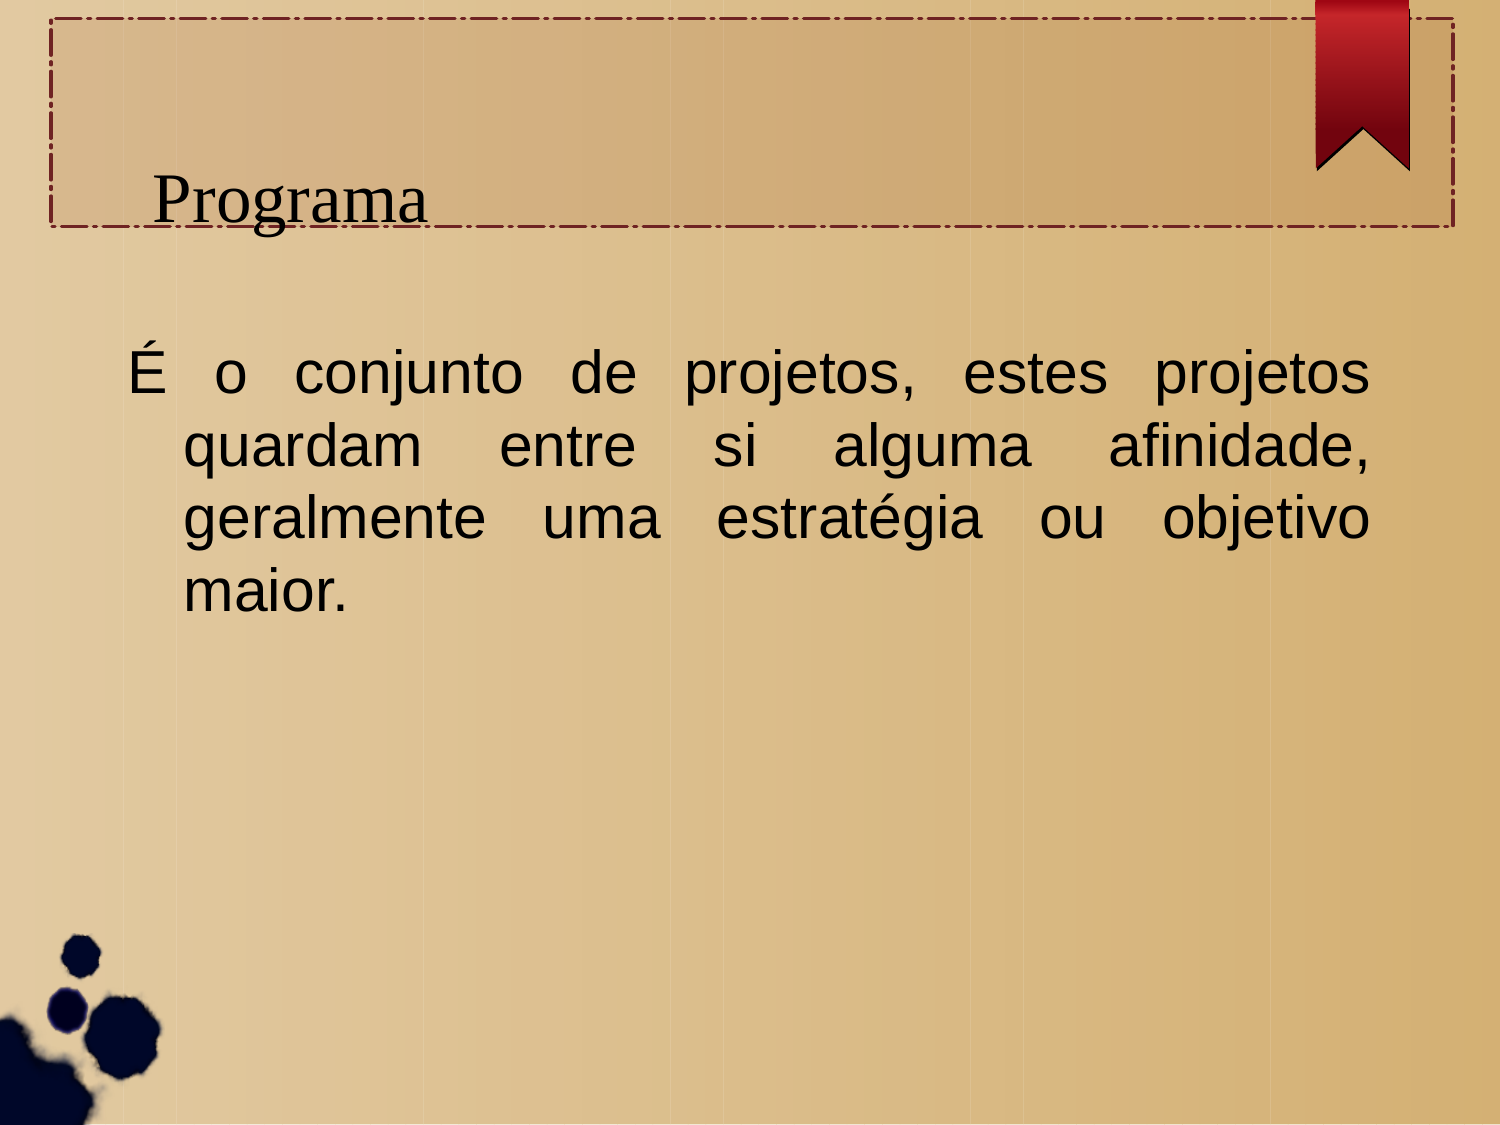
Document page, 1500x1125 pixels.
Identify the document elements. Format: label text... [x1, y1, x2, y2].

list É o conjunto de projetos, estes projetos quardam entre si alguma afinidade, geralmente uma estratégia ou objetivo maior. [112, 324, 1388, 1000]
title Programa [112, 99, 1388, 288]
